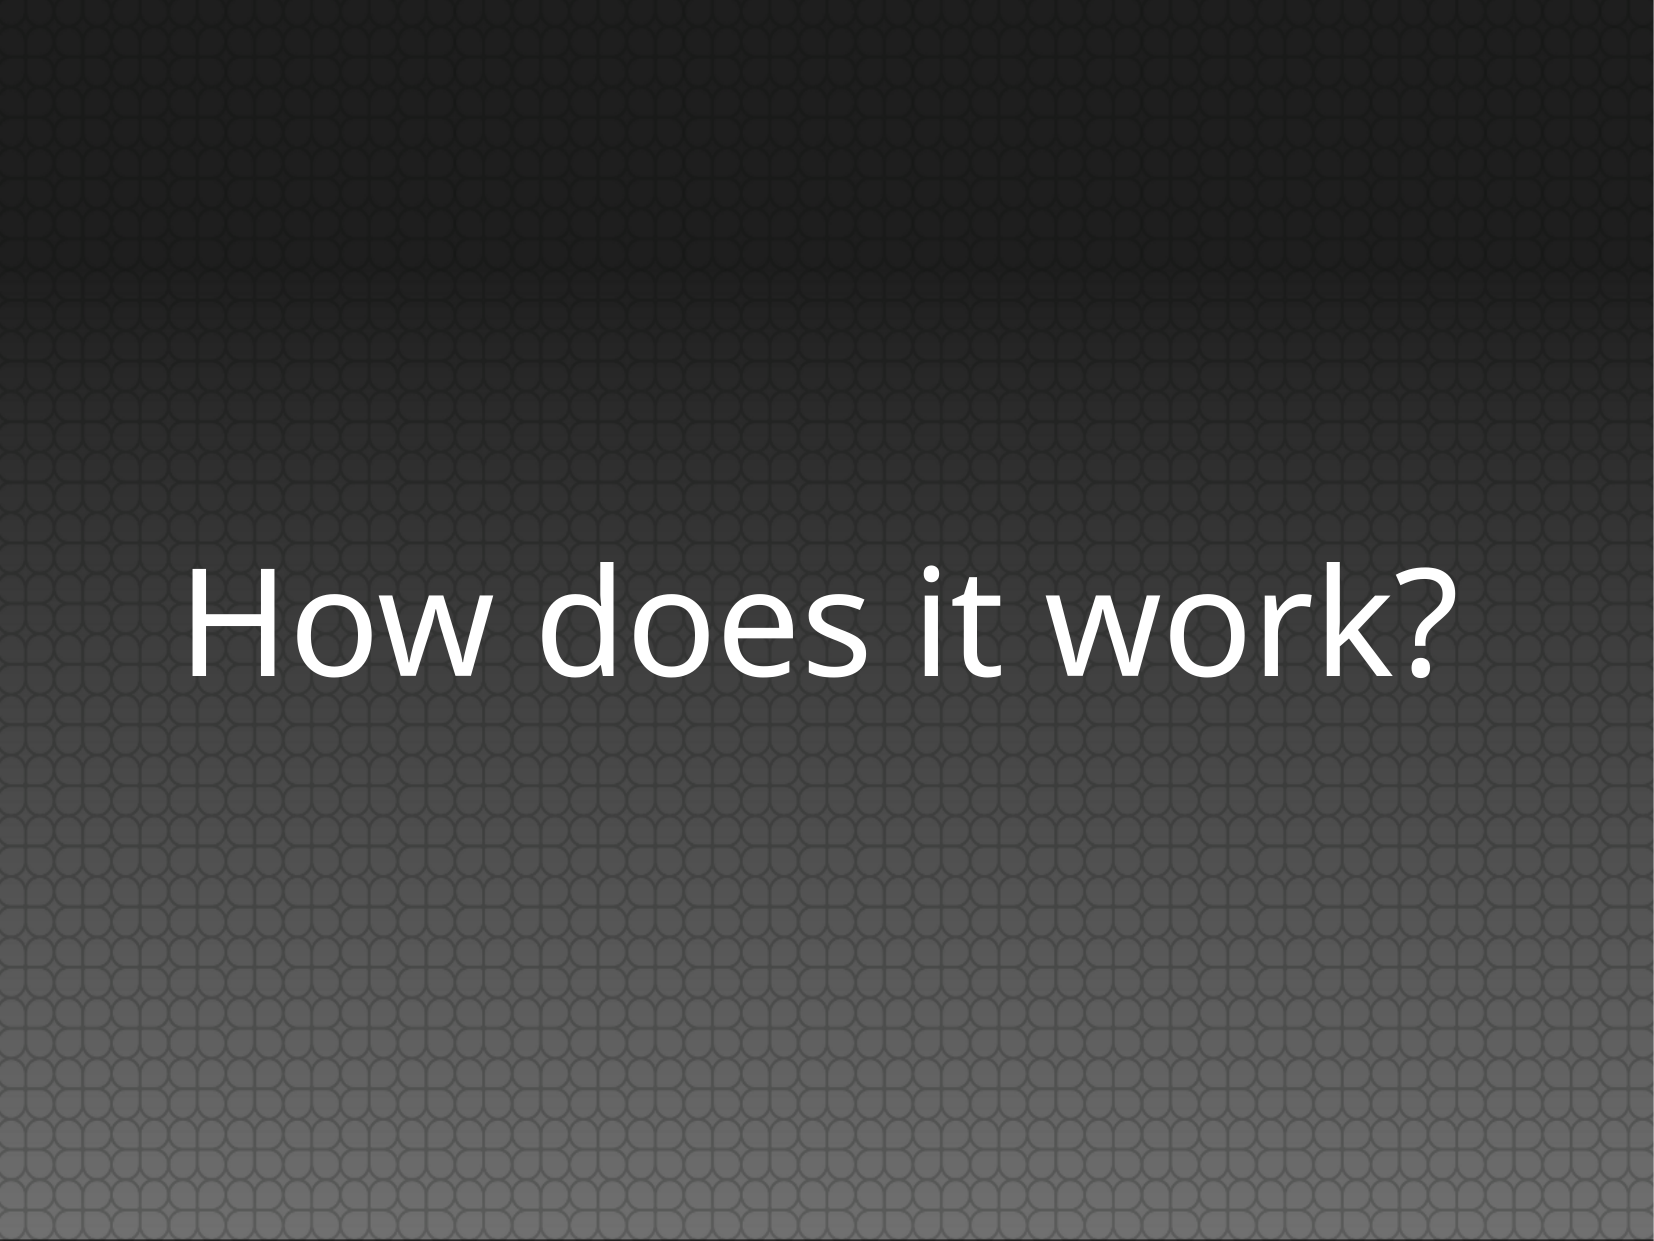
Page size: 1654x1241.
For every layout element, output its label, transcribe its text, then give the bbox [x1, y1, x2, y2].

title How does it work? [75, 525, 1564, 713]
picture [0, 0, 1654, 1241]
